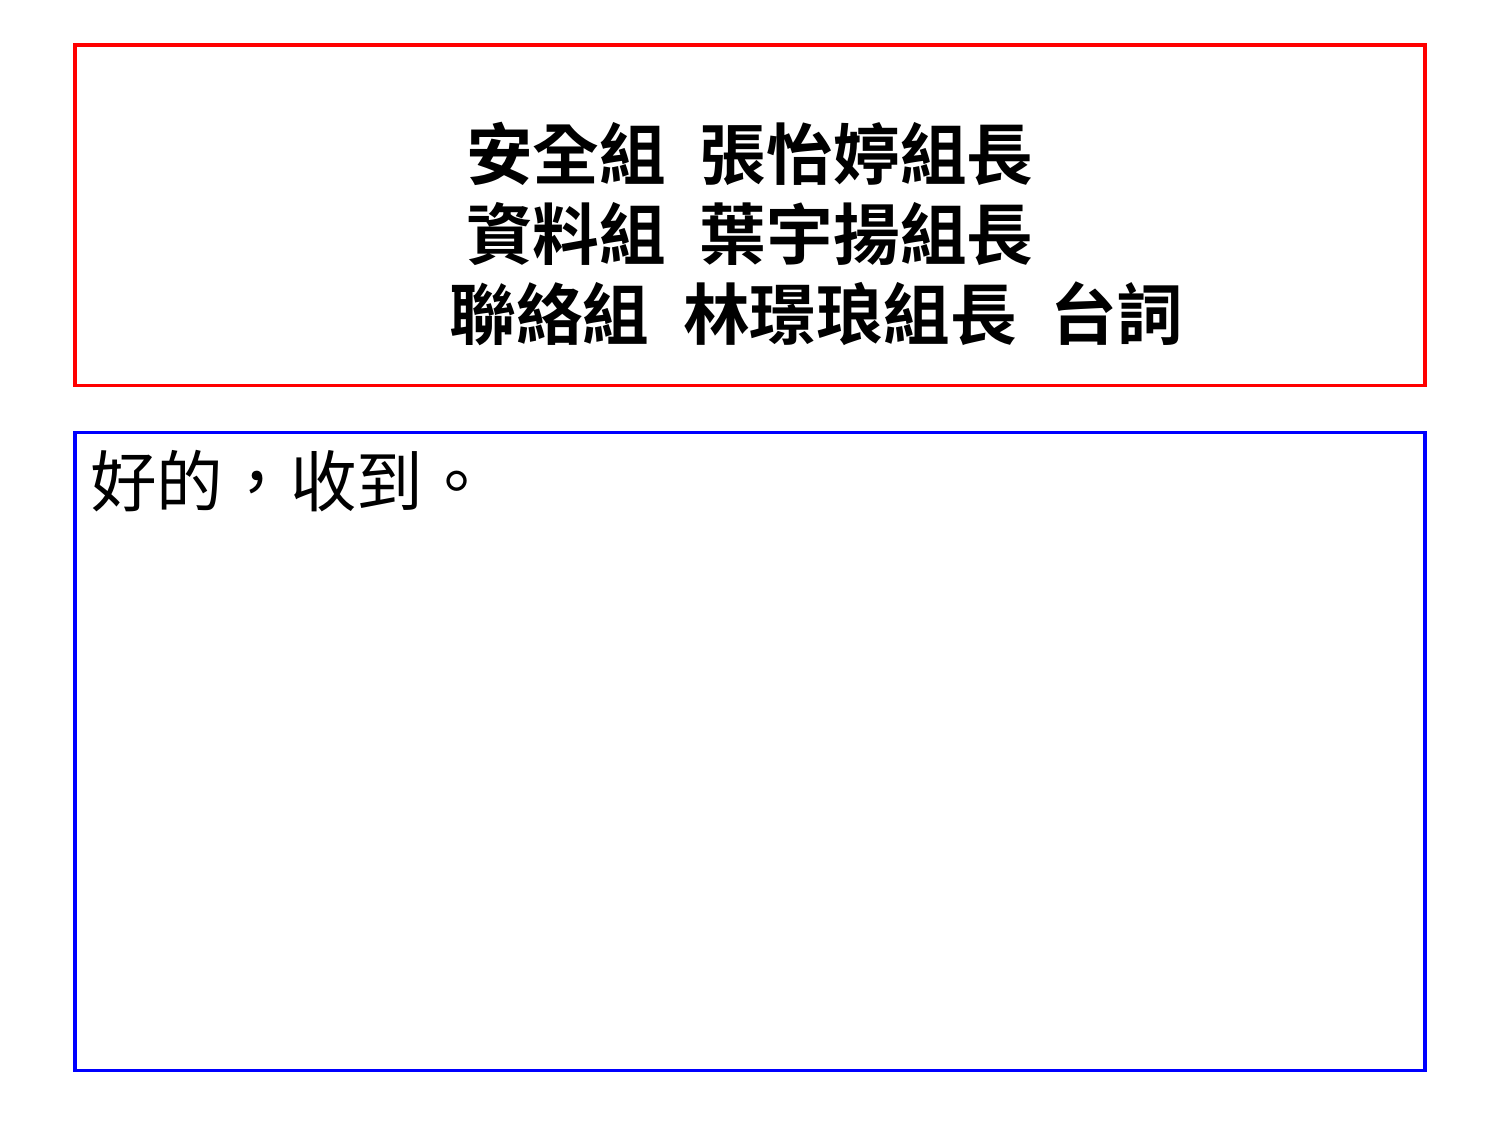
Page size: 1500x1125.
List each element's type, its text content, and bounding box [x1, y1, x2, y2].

list 好的，收到。 [75, 432, 1426, 1071]
title 安全組 張怡婷組長 資料組 葉宇揚組長 聯絡組 林璟琅組長 台詞 [75, 45, 1426, 386]
